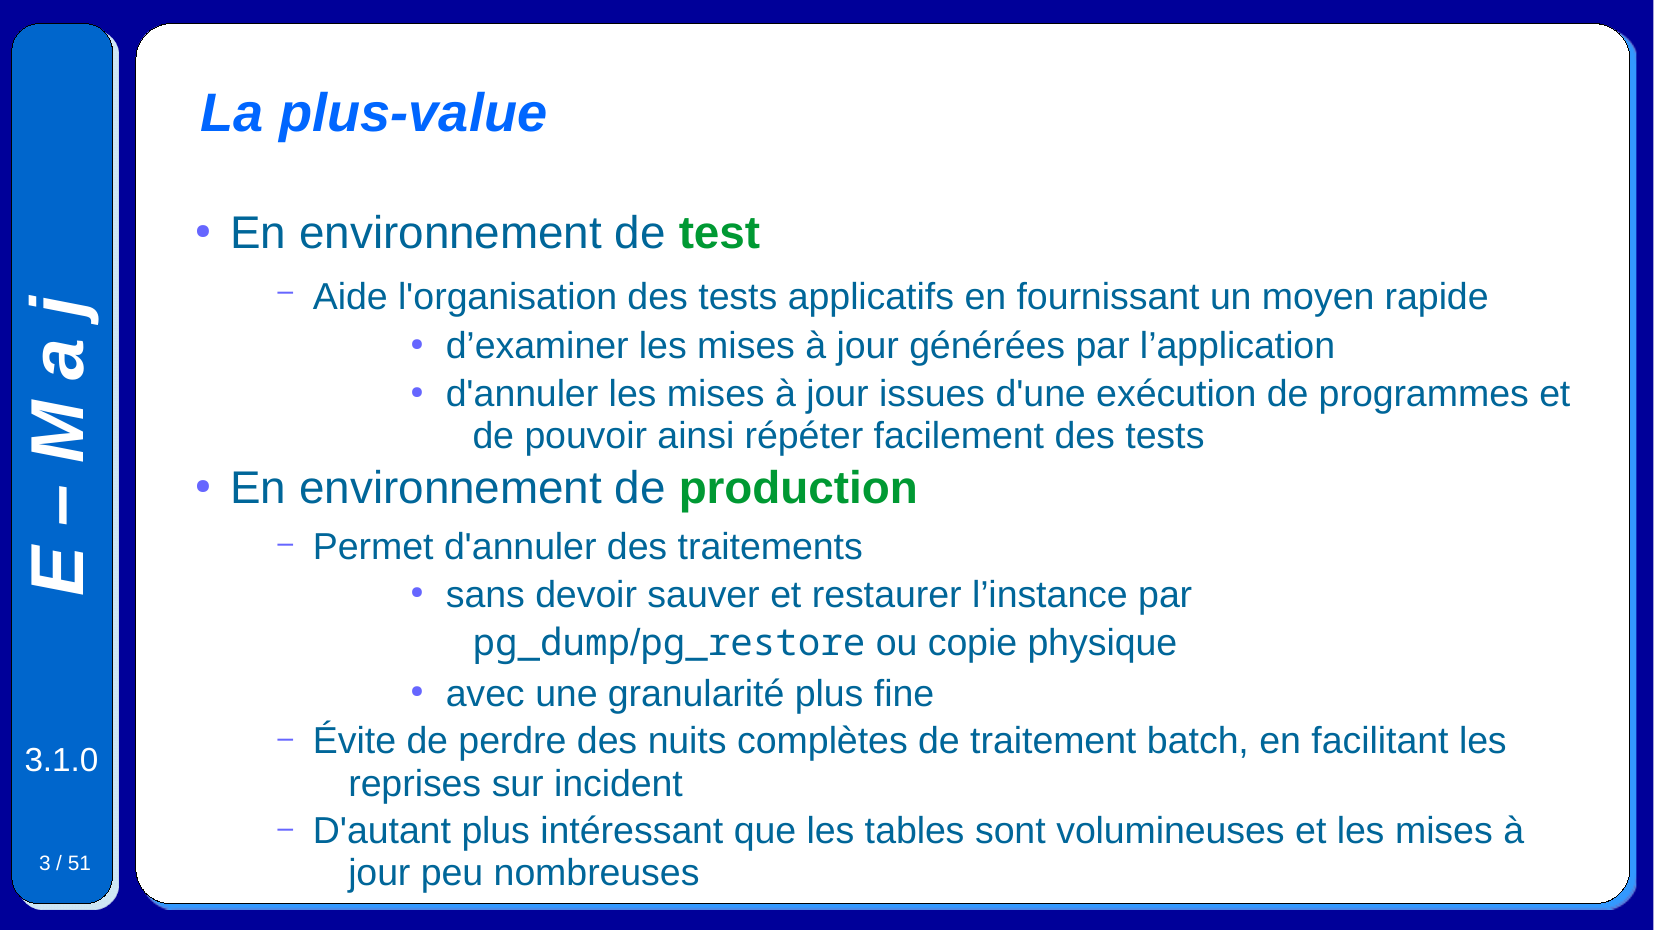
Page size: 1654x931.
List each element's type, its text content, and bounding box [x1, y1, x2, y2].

list En environnement de test Aide l'organisation des tests applicatifs en fournissant un moyen rapide d’examiner les mises à jour générées par l’application d'annuler les mises à jour issues d'une exécution de programmes et de pouvoir ainsi répéter facilement des tests En environnement de production Permet d'annuler des traitements sans devoir sauver et restaurer l’instance par pg_dump/pg_restore ou copie physique avec une granularité plus fine Évite de perdre des nuits complètes de traitement batch, en facilitant les reprises sur incident D'autant plus intéressant que les tables sont volumineuses et les mises à jour peu nombreuses [177, 206, 1587, 889]
title La plus-value [200, 34, 1575, 191]
